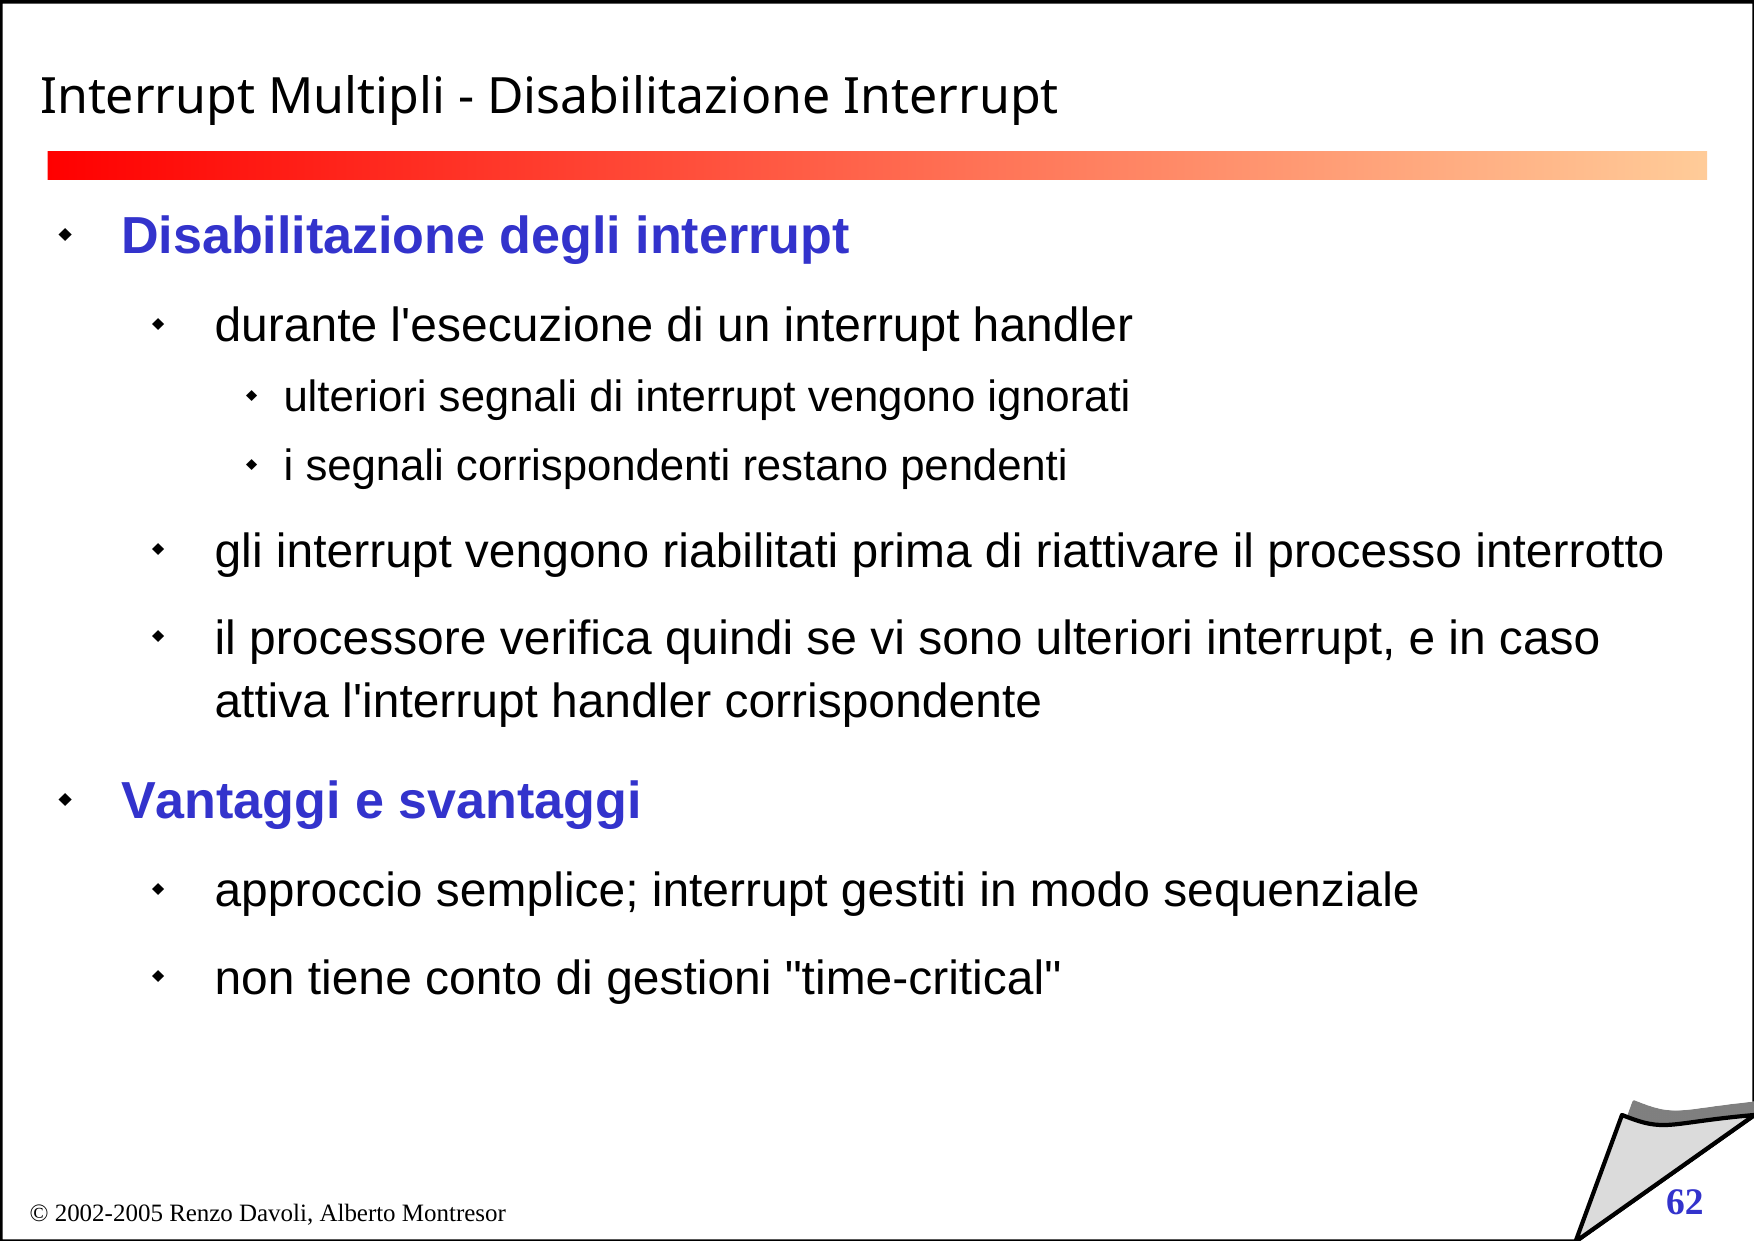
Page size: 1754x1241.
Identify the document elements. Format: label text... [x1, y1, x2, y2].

title Interrupt Multipli - Disabilitazione Interrupt [40, 49, 1714, 144]
list Disabilitazione degli interrupt durante l'esecuzione di un interrupt handler ulteriori segnali di interrupt vengono ignorati i segnali corrispondenti restano pendenti gli interrupt vengono riabilitati prima di riattivare il processo interrotto il processore verifica quindi se vi sono ulteriori interrupt, e in caso attiva l'interrupt handler corrispondente Vantaggi e svantaggi approccio semplice; interrupt gestiti in modo sequenziale non tiene conto di gestioni "time-critical" [58, 206, 1696, 1097]
